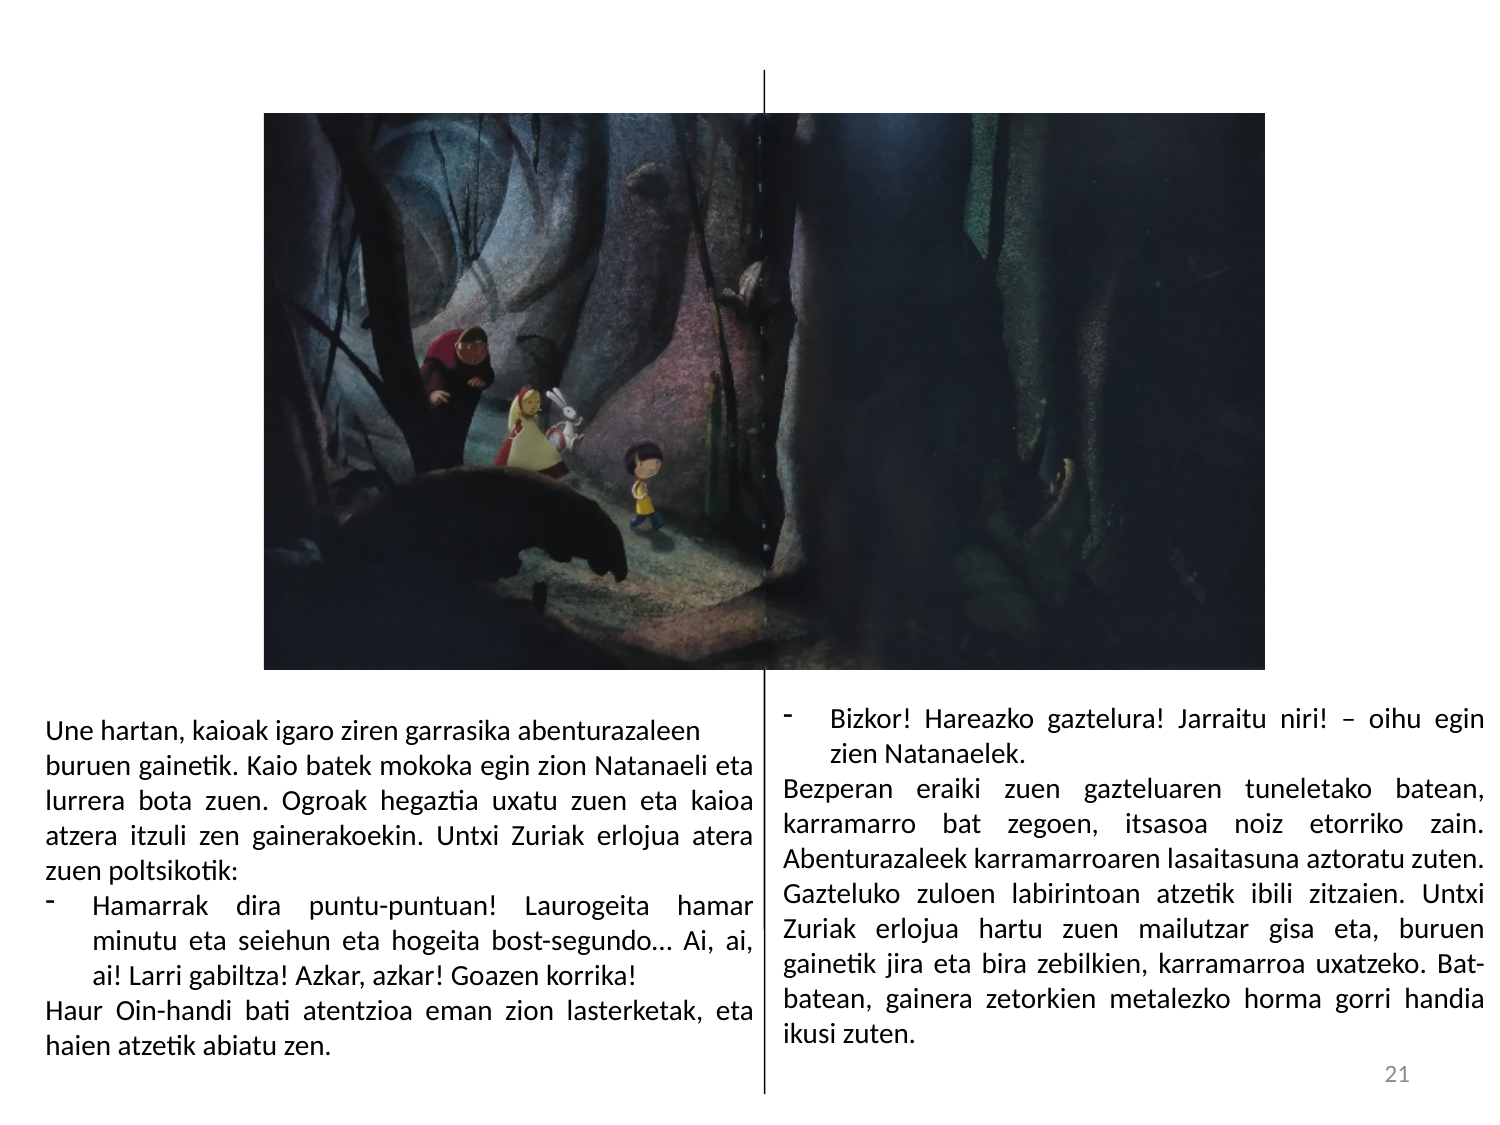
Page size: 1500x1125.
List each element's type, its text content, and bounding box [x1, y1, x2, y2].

slide_number <numéro> [1074, 1057, 1425, 1103]
picture [263, 113, 1265, 670]
text_box Une hartan, kaioak igaro ziren garrasika abenturazaleen buruen gainetik. Kaio batek mokoka egin zion Natanaeli eta lurrera bota zuen. Ogroak hegaztia uxatu zuen eta kaioa atzera itzuli zen gainerakoekin. Untxi Zuriak erlojua atera zuen poltsikotik: Hamarrak dira puntu-puntuan! Laurogeita hamar minutu eta seiehun eta hogeita bost-segundo… Ai, ai, ai! Larri gabiltza! Azkar, azkar! Goazen korrika! Haur Oin-handi bati atentzioa eman zion lasterketak, eta haien atzetik abiatu zen. [30, 704, 769, 1069]
text_box Bizkor! Hareazko gaztelura! Jarraitu niri! – oihu egin zien Natanaelek. Bezperan eraiki zuen gazteluaren tuneletako batean, karramarro bat zegoen, itsasoa noiz etorriko zain. Abenturazaleek karramarroaren lasaitasuna aztoratu zuten. Gazteluko zuloen labirintoan atzetik ibili zitzaien. Untxi Zuriak erlojua hartu zuen mailutzar gisa eta, buruen gainetik jira eta bira zebilkien, karramarroa uxatzeko. Bat-batean, gainera zetorkien metalezko horma gorri handia ikusi zuten. [768, 692, 1500, 1057]
